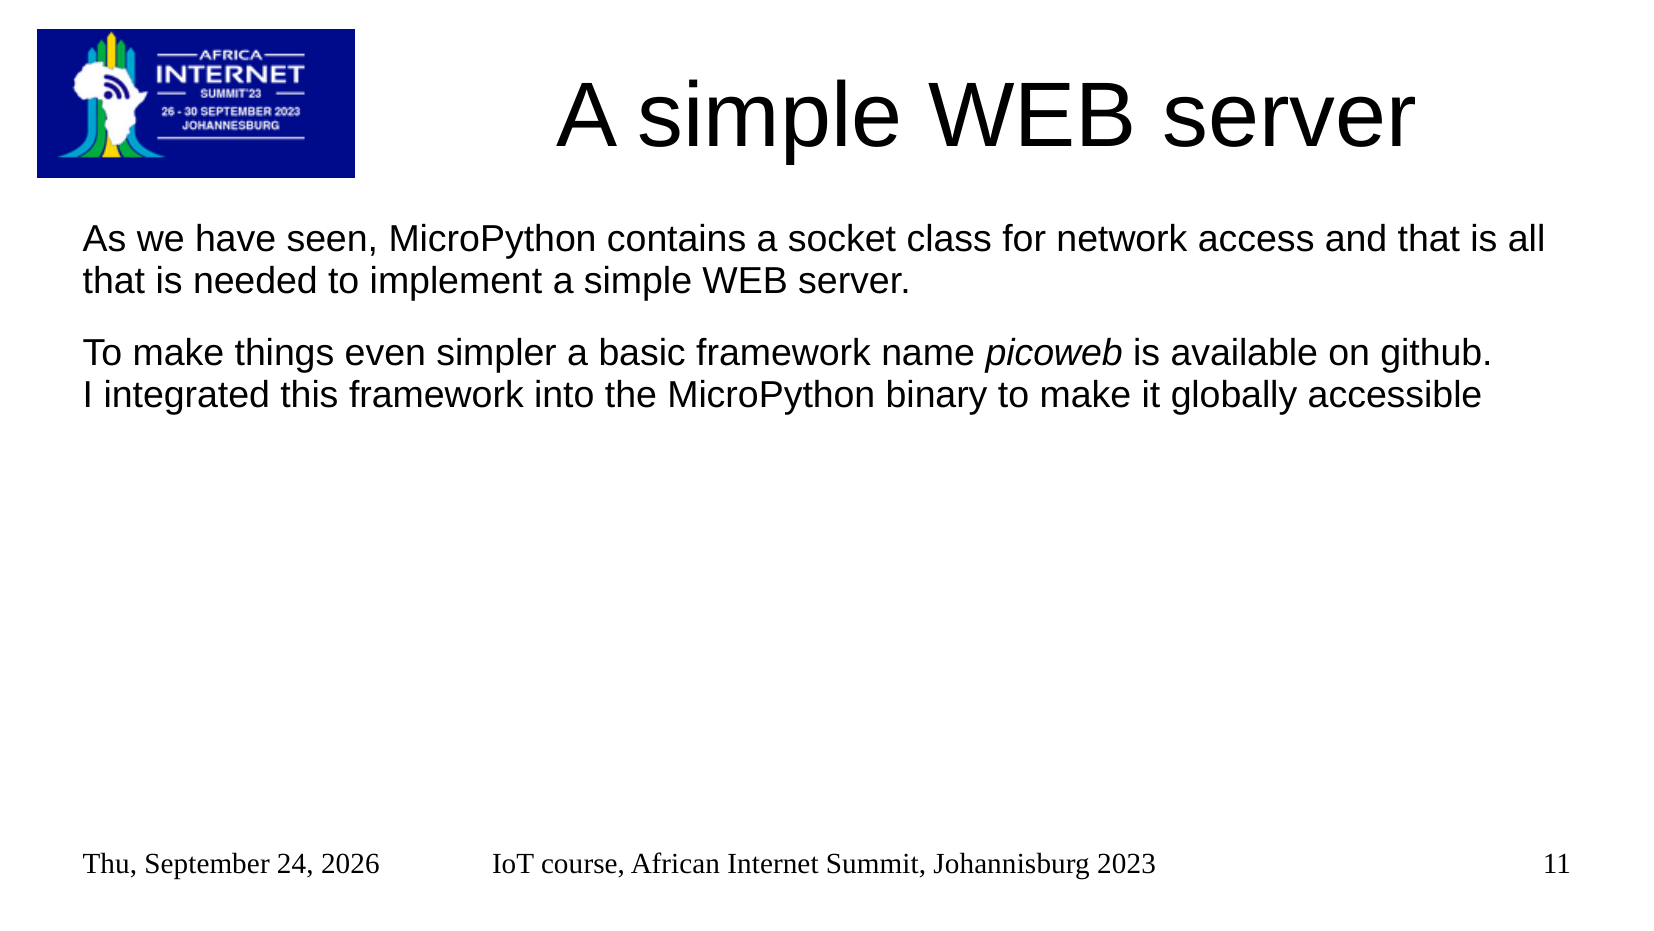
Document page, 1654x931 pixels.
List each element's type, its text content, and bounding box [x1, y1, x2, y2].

picture [37, 29, 355, 178]
list As we have seen, MicroPython contains a socket class for network access and that is all that is needed to implement a simple WEB server. To make things even simpler a basic framework name picoweb is available on github. I integrated this framework into the MicroPython binary to make it globally accessible [82, 217, 1571, 758]
title A simple WEB server [403, 37, 1571, 193]
